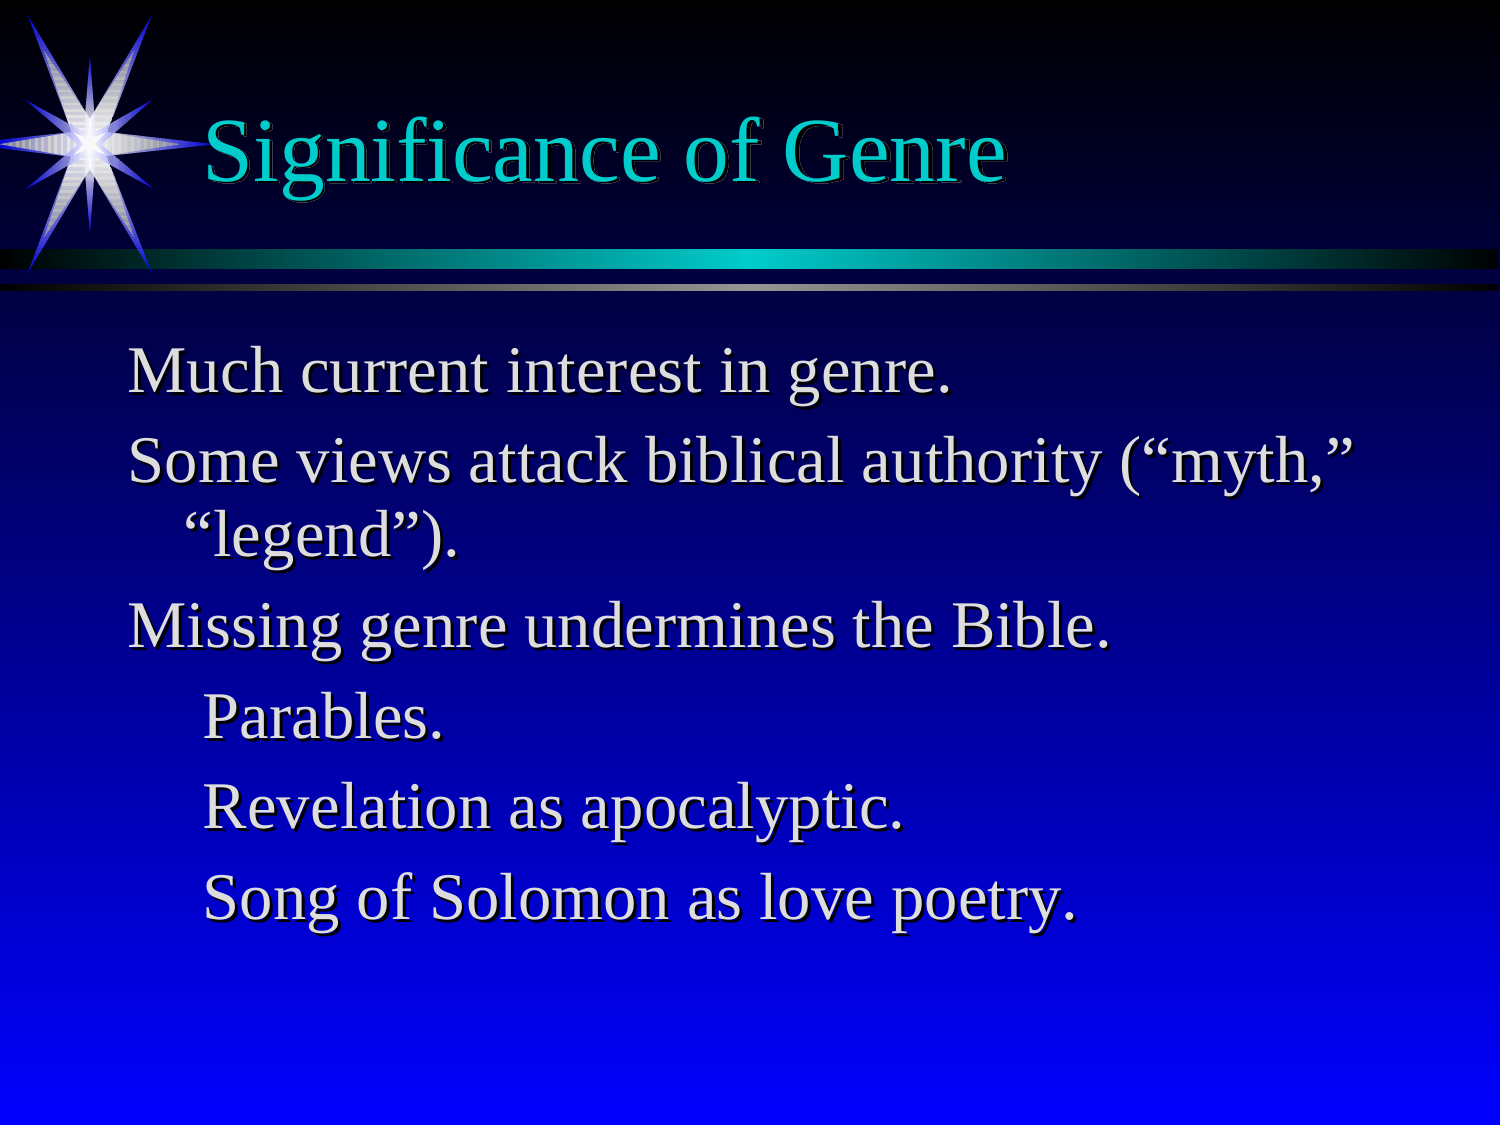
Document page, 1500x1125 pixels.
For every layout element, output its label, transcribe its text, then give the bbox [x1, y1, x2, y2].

list Much current interest in genre. Some views attack biblical authority (“myth,” “legend”). Missing genre undermines the Bible. Parables. Revelation as apocalyptic. Song of Solomon as love poetry. [112, 324, 1388, 1001]
title Significance of Genre [187, 56, 1463, 244]
